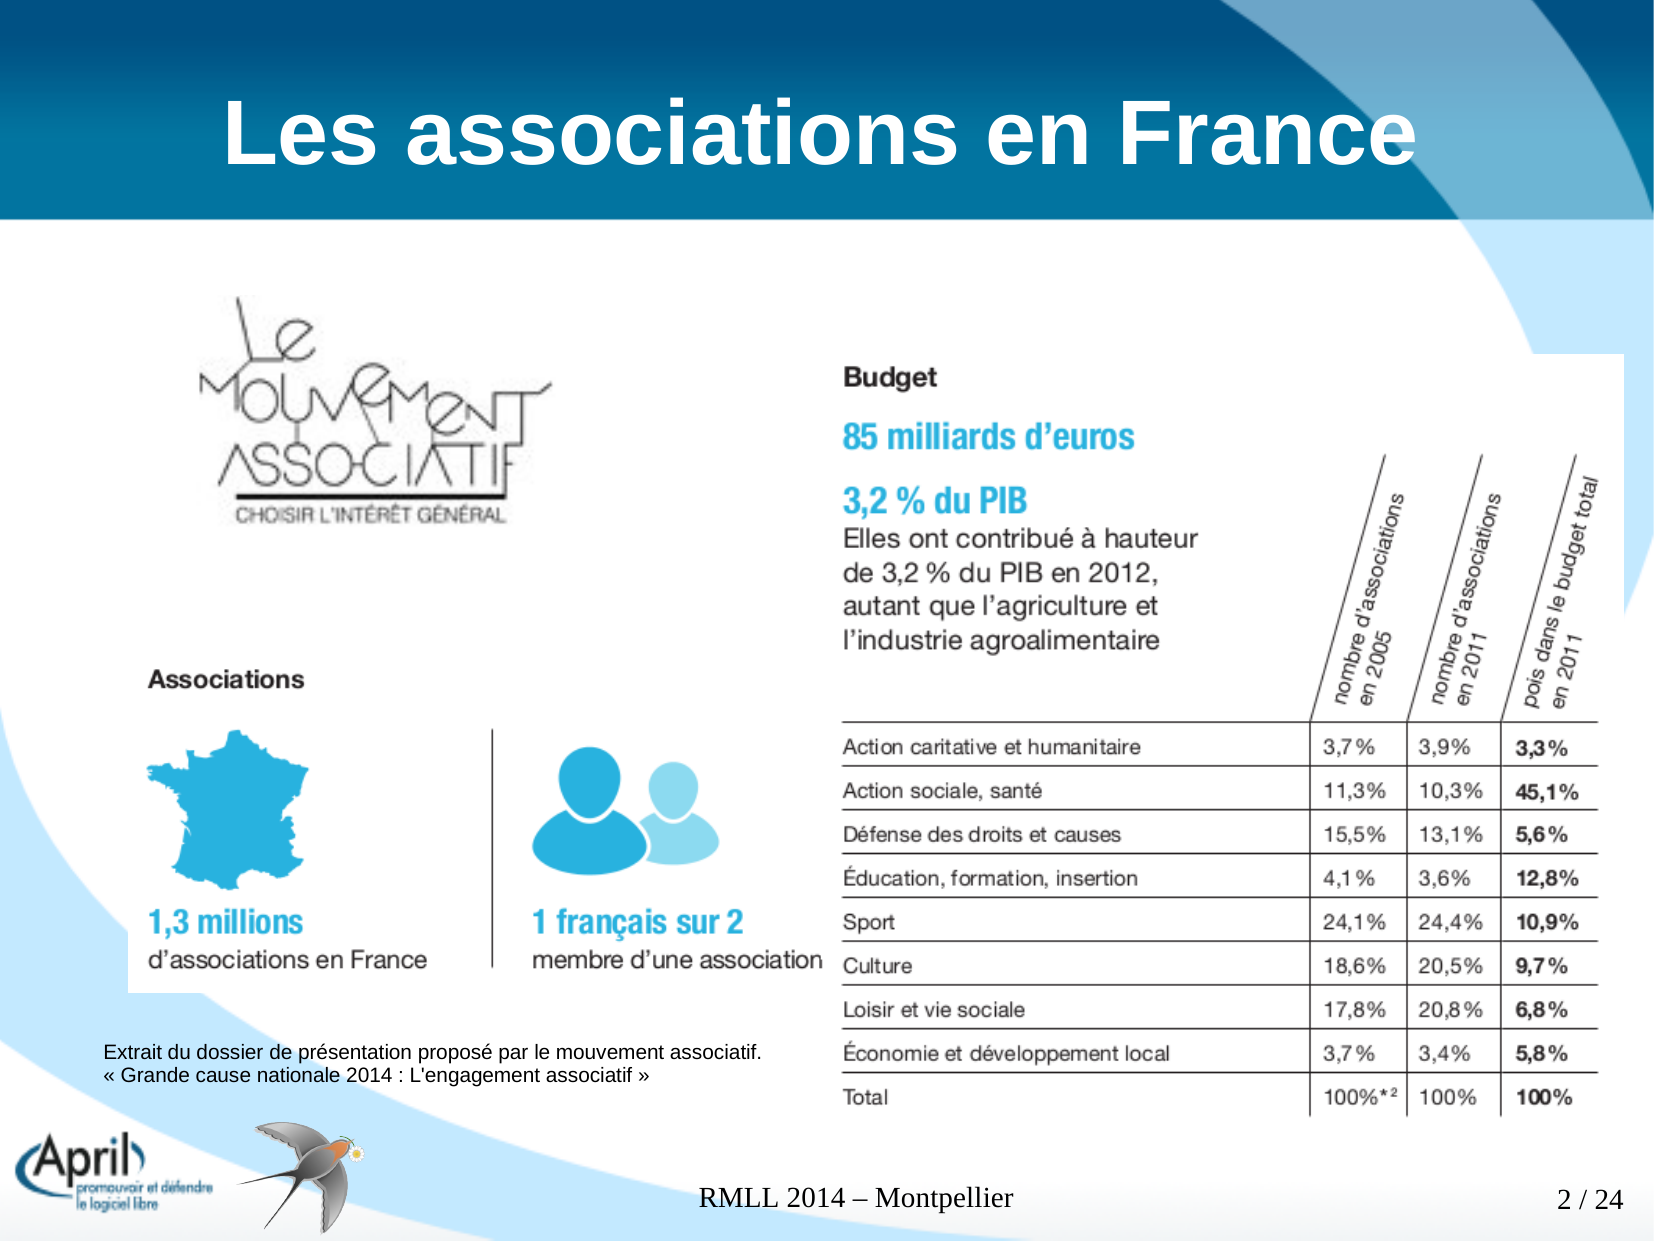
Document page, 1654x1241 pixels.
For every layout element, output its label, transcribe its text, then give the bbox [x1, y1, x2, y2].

picture [0, 0, 1654, 1241]
title Les associations en France [76, 29, 1565, 237]
text_box Extrait du dossier de présentation proposé par le mouvement associatif. « Grande cause nationale 2014 : L'engagement associatif » [88, 1033, 827, 1119]
